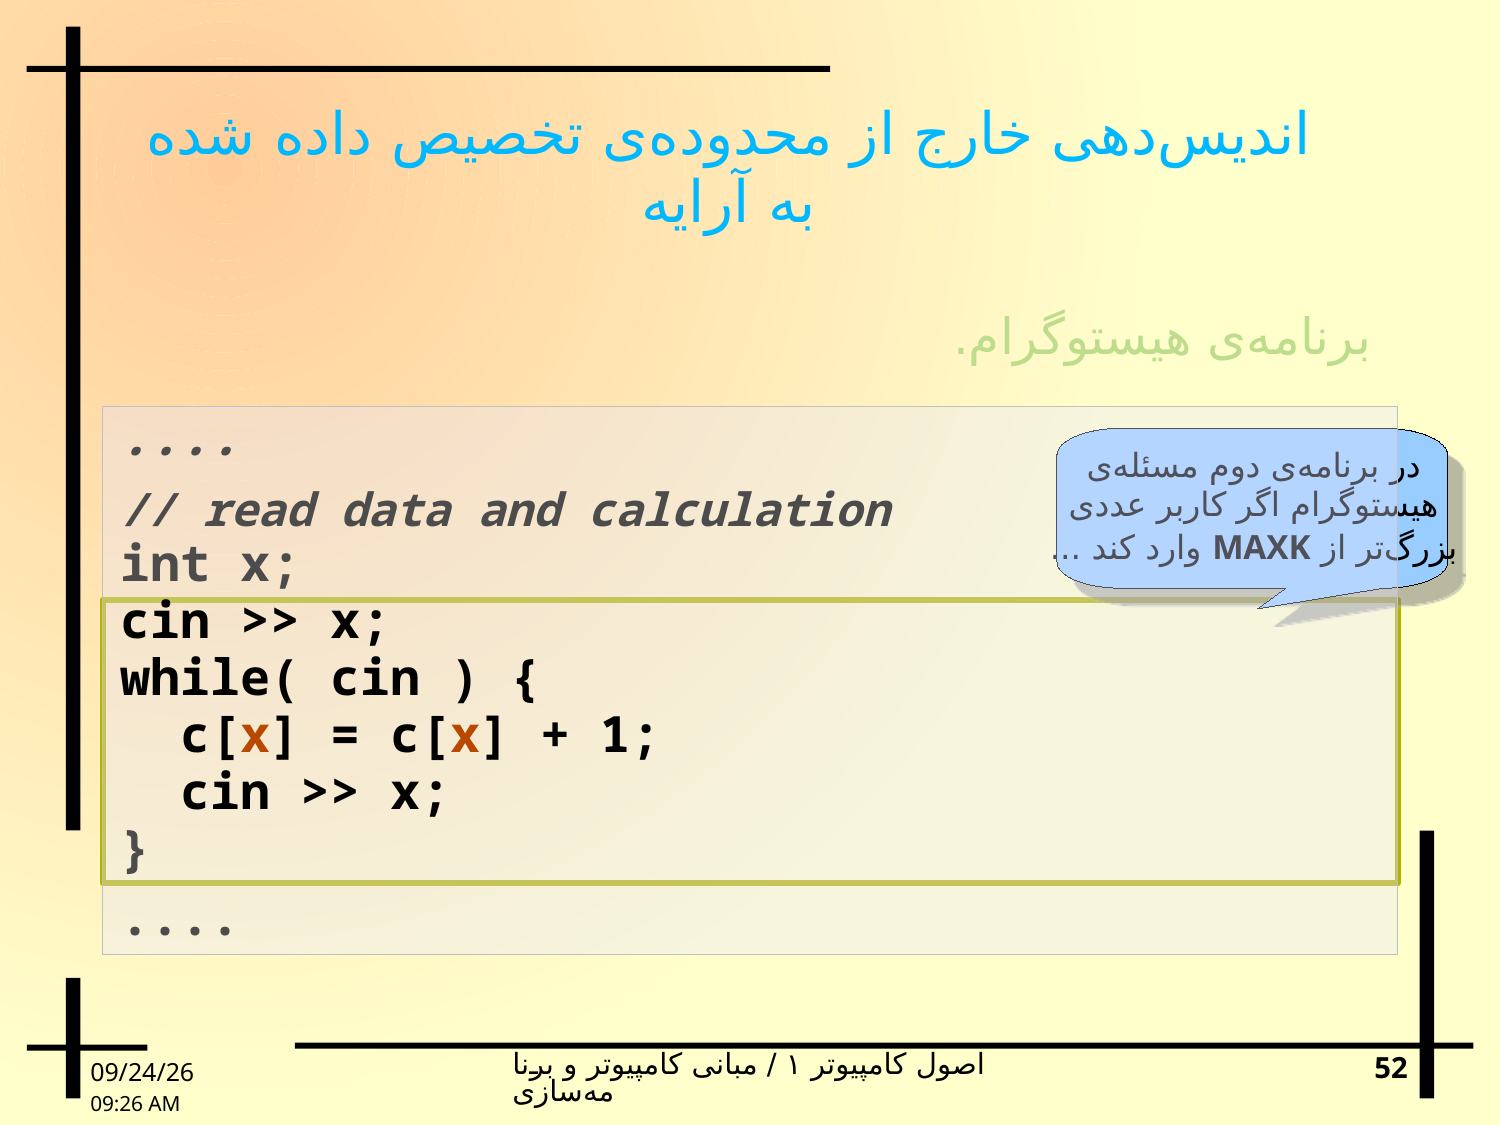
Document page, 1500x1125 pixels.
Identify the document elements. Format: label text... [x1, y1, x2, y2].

text_box در برنامه‌ی دوم مسئله‌ی هیستوگرام اگر کاربر عددی بزرگ‌تر از MAXK وارد کند ... [1398, 429, 1448, 588]
list برنامه‌ی هیستوگرام. [86, 308, 1425, 407]
title اندیس‌دهی خارج از محدوده‌ی تخصیص داده شده به آرایه [113, 108, 1344, 229]
text_box .... // read data and calculation int x; cin >> x; while( cin ) { c[x] = c[x] + 1; cin >> x; } .... [102, 407, 1398, 955]
